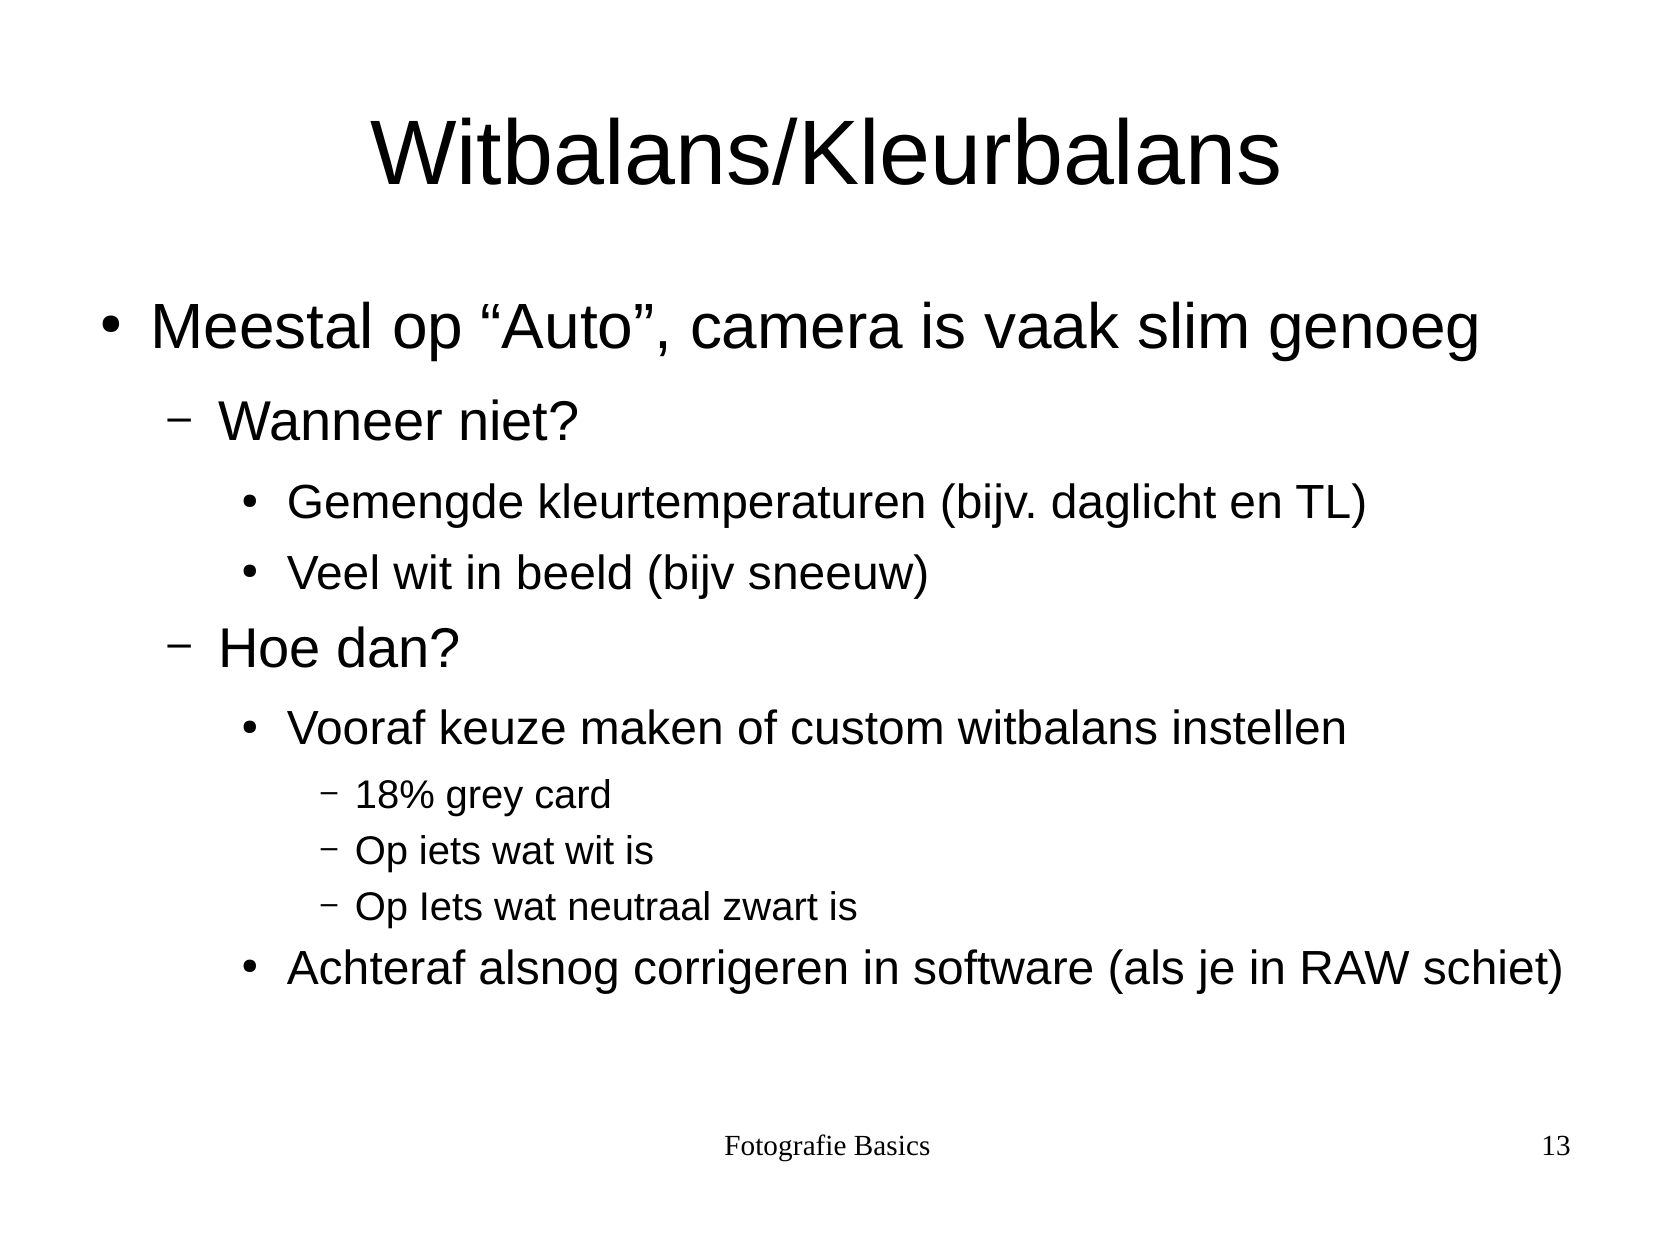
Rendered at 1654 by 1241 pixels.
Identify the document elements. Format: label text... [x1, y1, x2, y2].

title Witbalans/Kleurbalans [82, 49, 1571, 257]
list Meestal op “Auto”, camera is vaak slim genoeg Wanneer niet? Gemengde kleurtemperaturen (bijv. daglicht en TL) Veel wit in beeld (bijv sneeuw) Hoe dan? Vooraf keuze maken of custom witbalans instellen 18% grey card Op iets wat wit is Op Iets wat neutraal zwart is Achteraf alsnog corrigeren in software (als je in RAW schiet) [82, 290, 1571, 1010]
